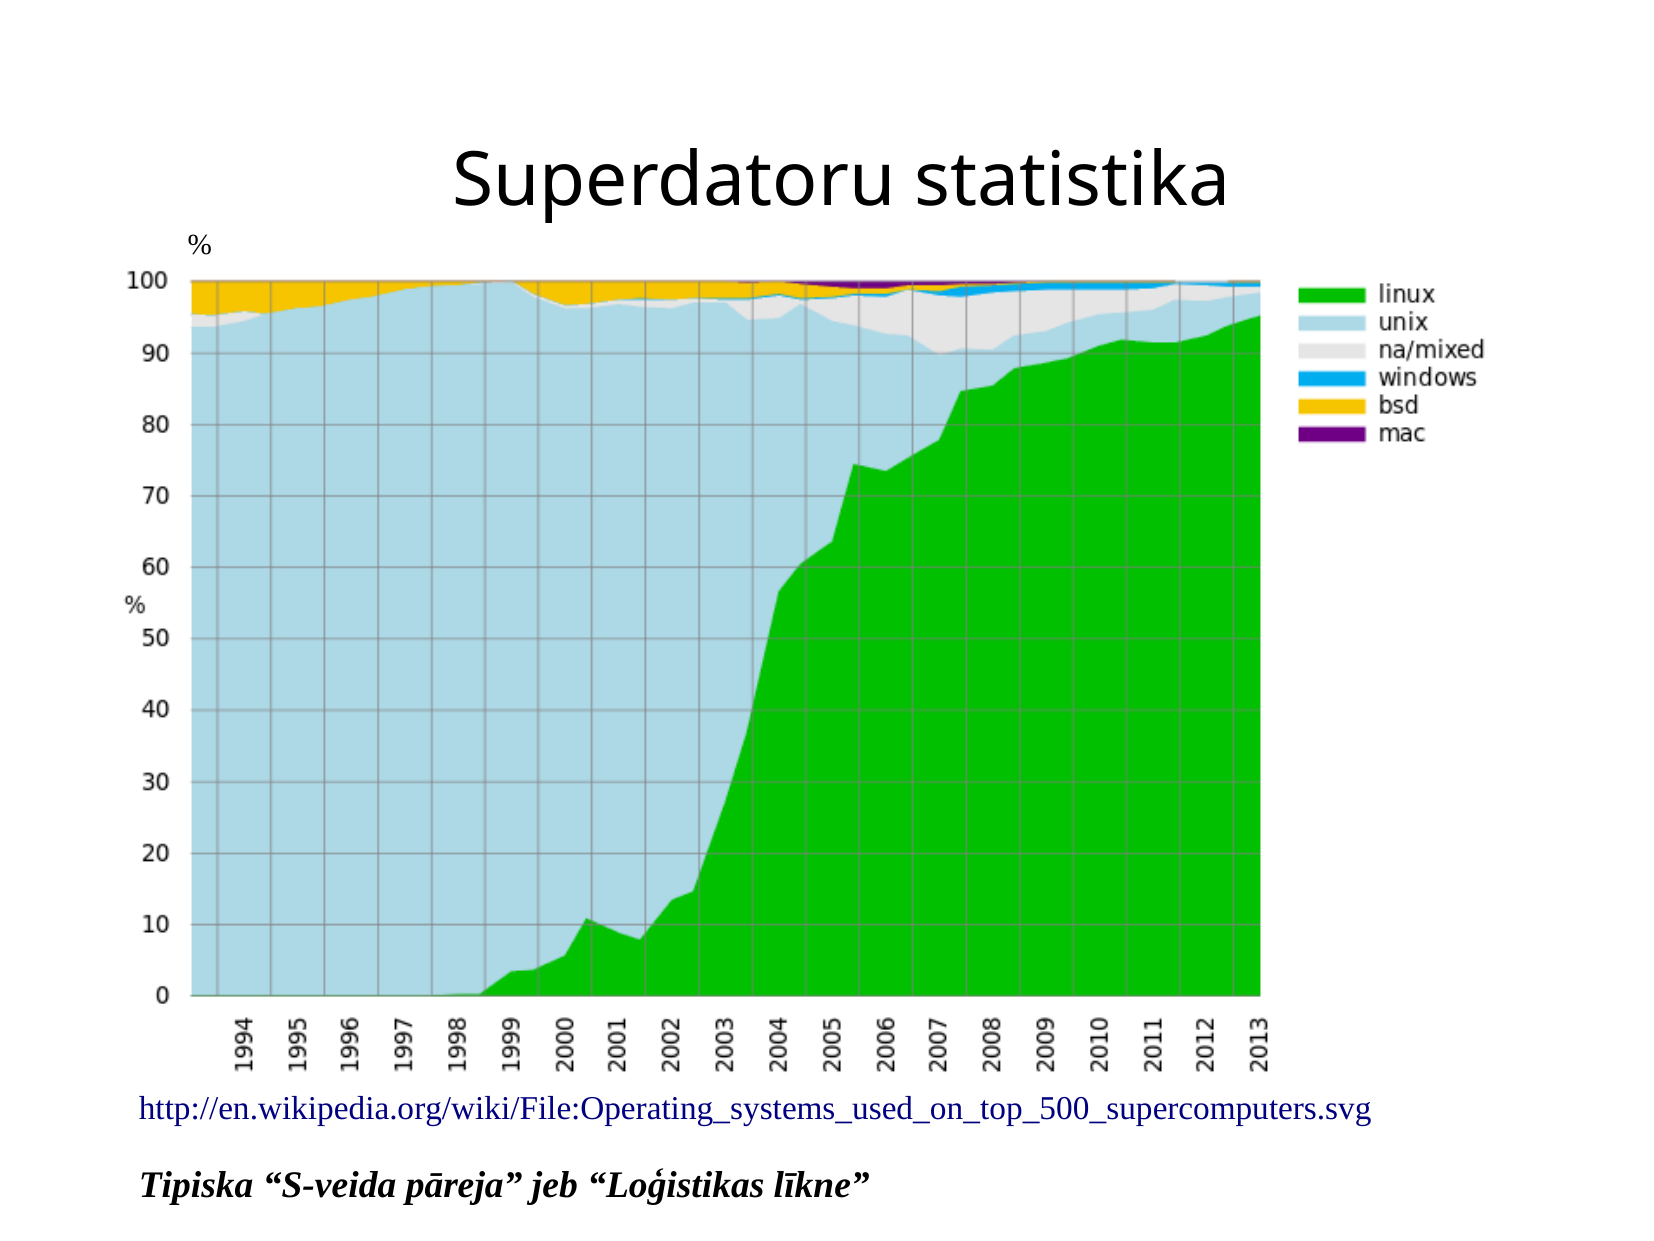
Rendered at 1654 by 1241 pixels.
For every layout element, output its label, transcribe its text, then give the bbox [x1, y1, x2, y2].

text_box http://en.wikipedia.org/wiki/File:Operating_systems_used_on_top_500_supercomputers.svg Tipiska “S-veida pāreja” jeb “Loģistikas līkne” [124, 1082, 1524, 1241]
title Superdatoru statistika [159, 118, 1524, 235]
picture [107, 256, 1495, 1089]
text_box % [172, 220, 239, 256]
